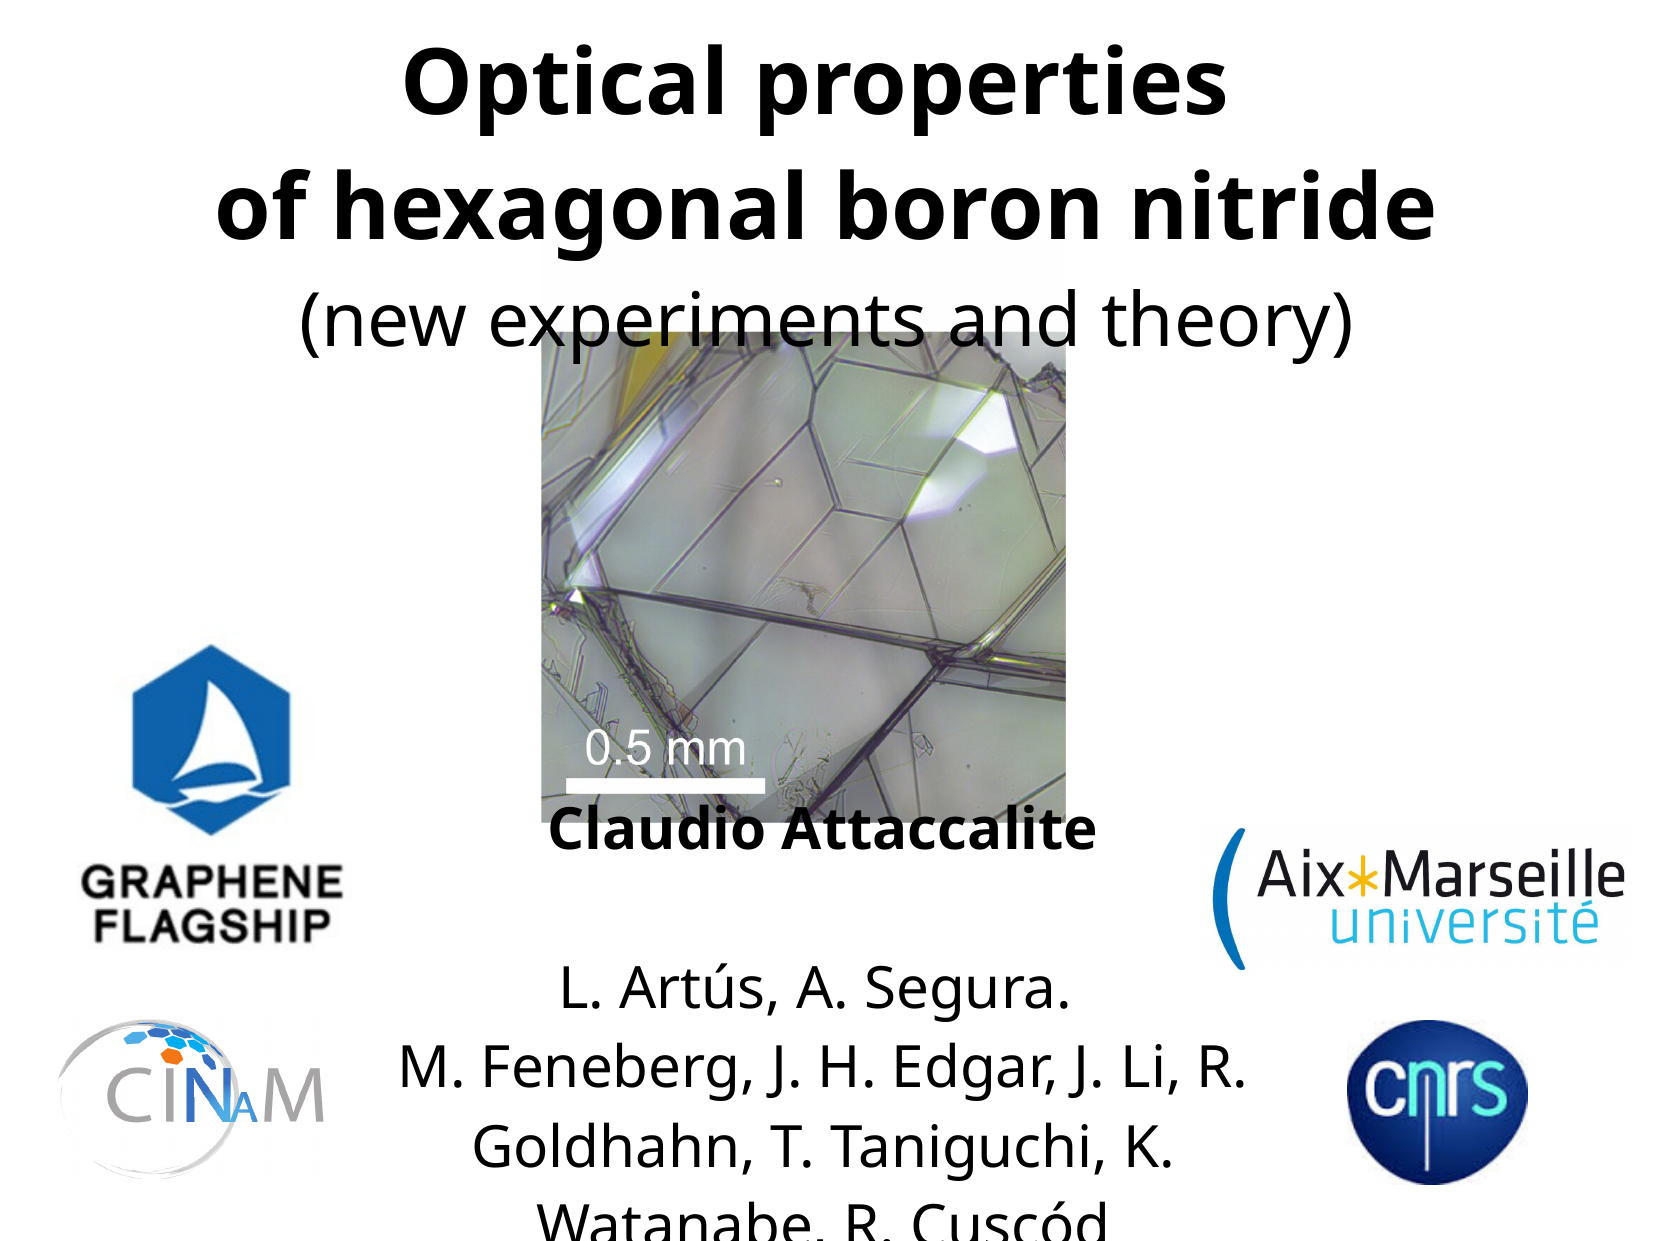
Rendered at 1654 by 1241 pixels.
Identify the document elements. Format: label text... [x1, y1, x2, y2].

title Optical properties of hexagonal boron nitride (new experiments and theory) [0, 24, 1654, 361]
picture [14, 599, 406, 991]
picture [540, 361, 1066, 823]
title Claudio Attaccalite L. Artús, A. Segura. M. Feneberg, J. H. Edgar, J. Li, R. Goldhahn, T. Taniguchi, K. Watanabe, R. Cuscód [380, 850, 1266, 1201]
picture [799, 815, 804, 823]
picture [45, 1005, 340, 1186]
picture [1201, 824, 1636, 974]
picture [1347, 1020, 1528, 1186]
